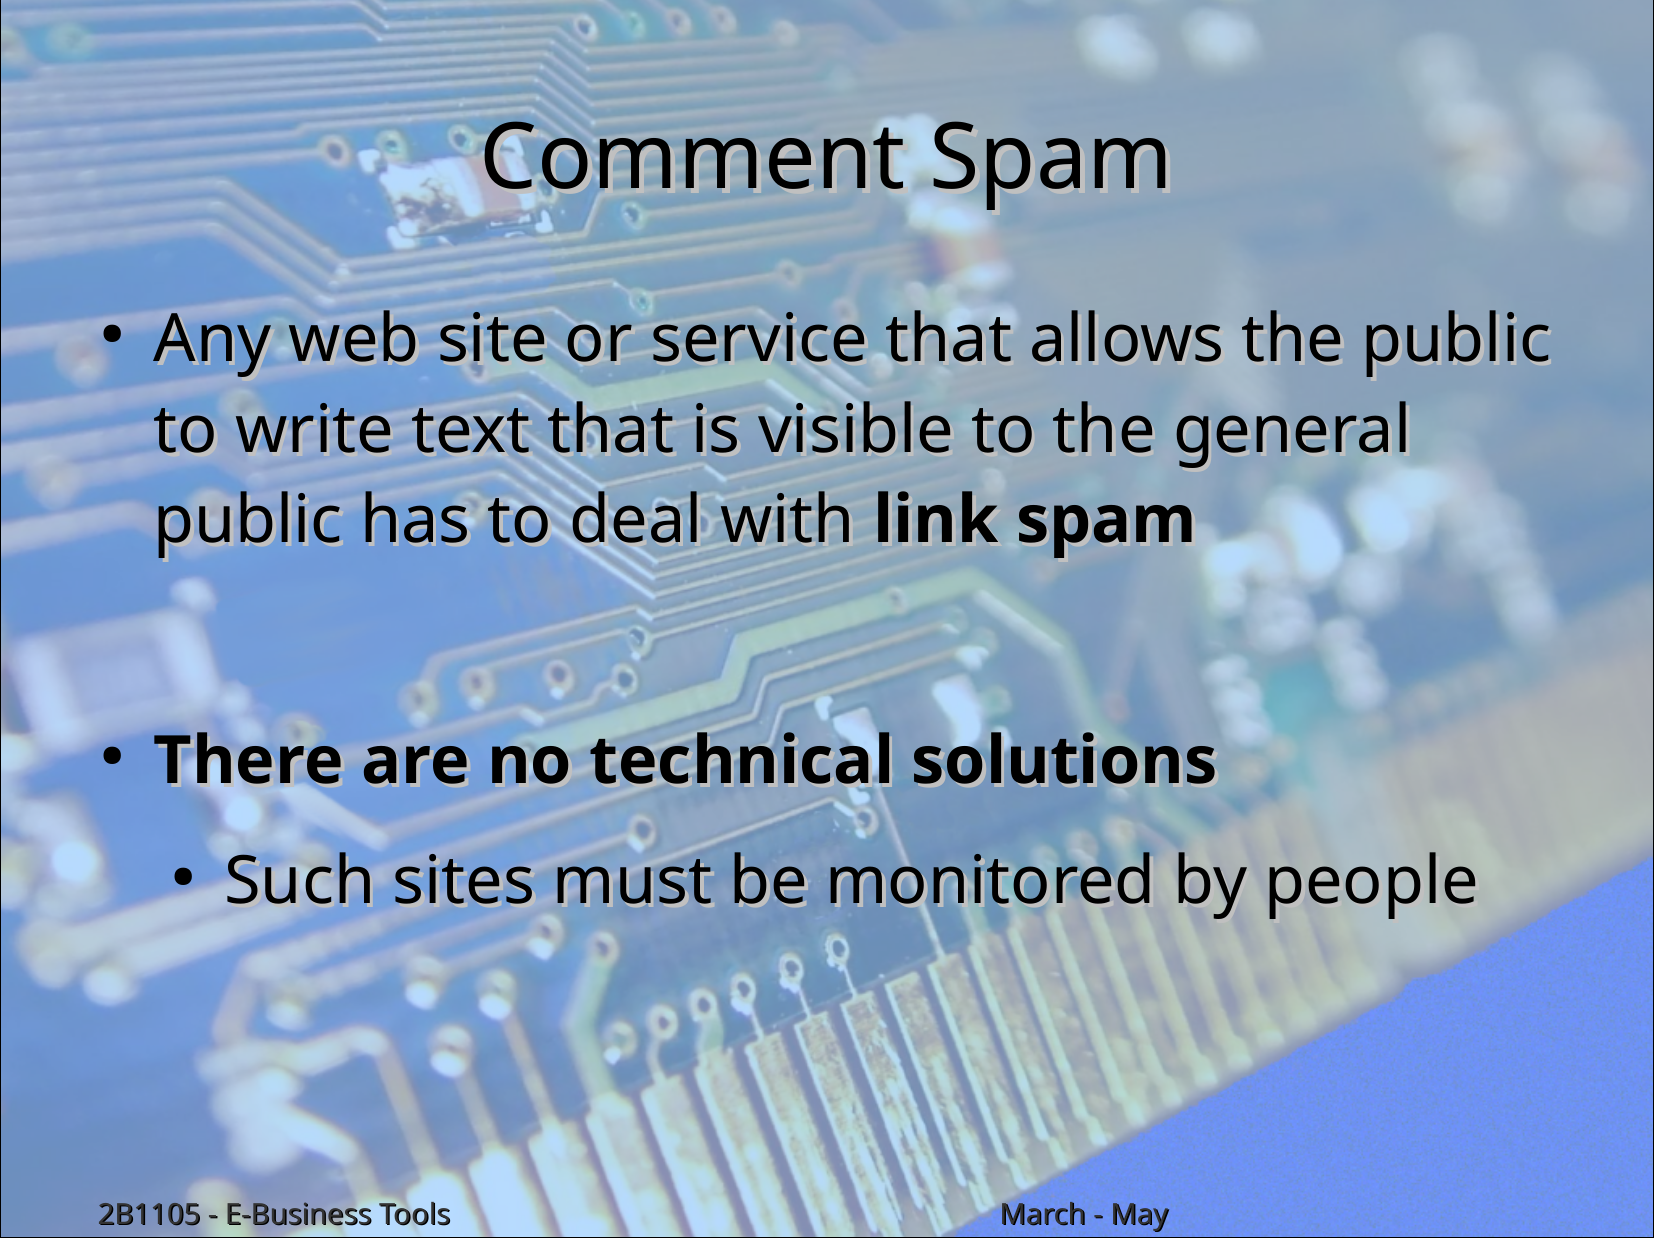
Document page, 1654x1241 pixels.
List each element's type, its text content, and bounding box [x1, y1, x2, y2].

title Comment Spam [82, 49, 1571, 257]
list Any web site or service that allows the public to write text that is visible to the general public has to deal with link spam There are no technical solutions Such sites must be monitored by people [82, 290, 1571, 1094]
